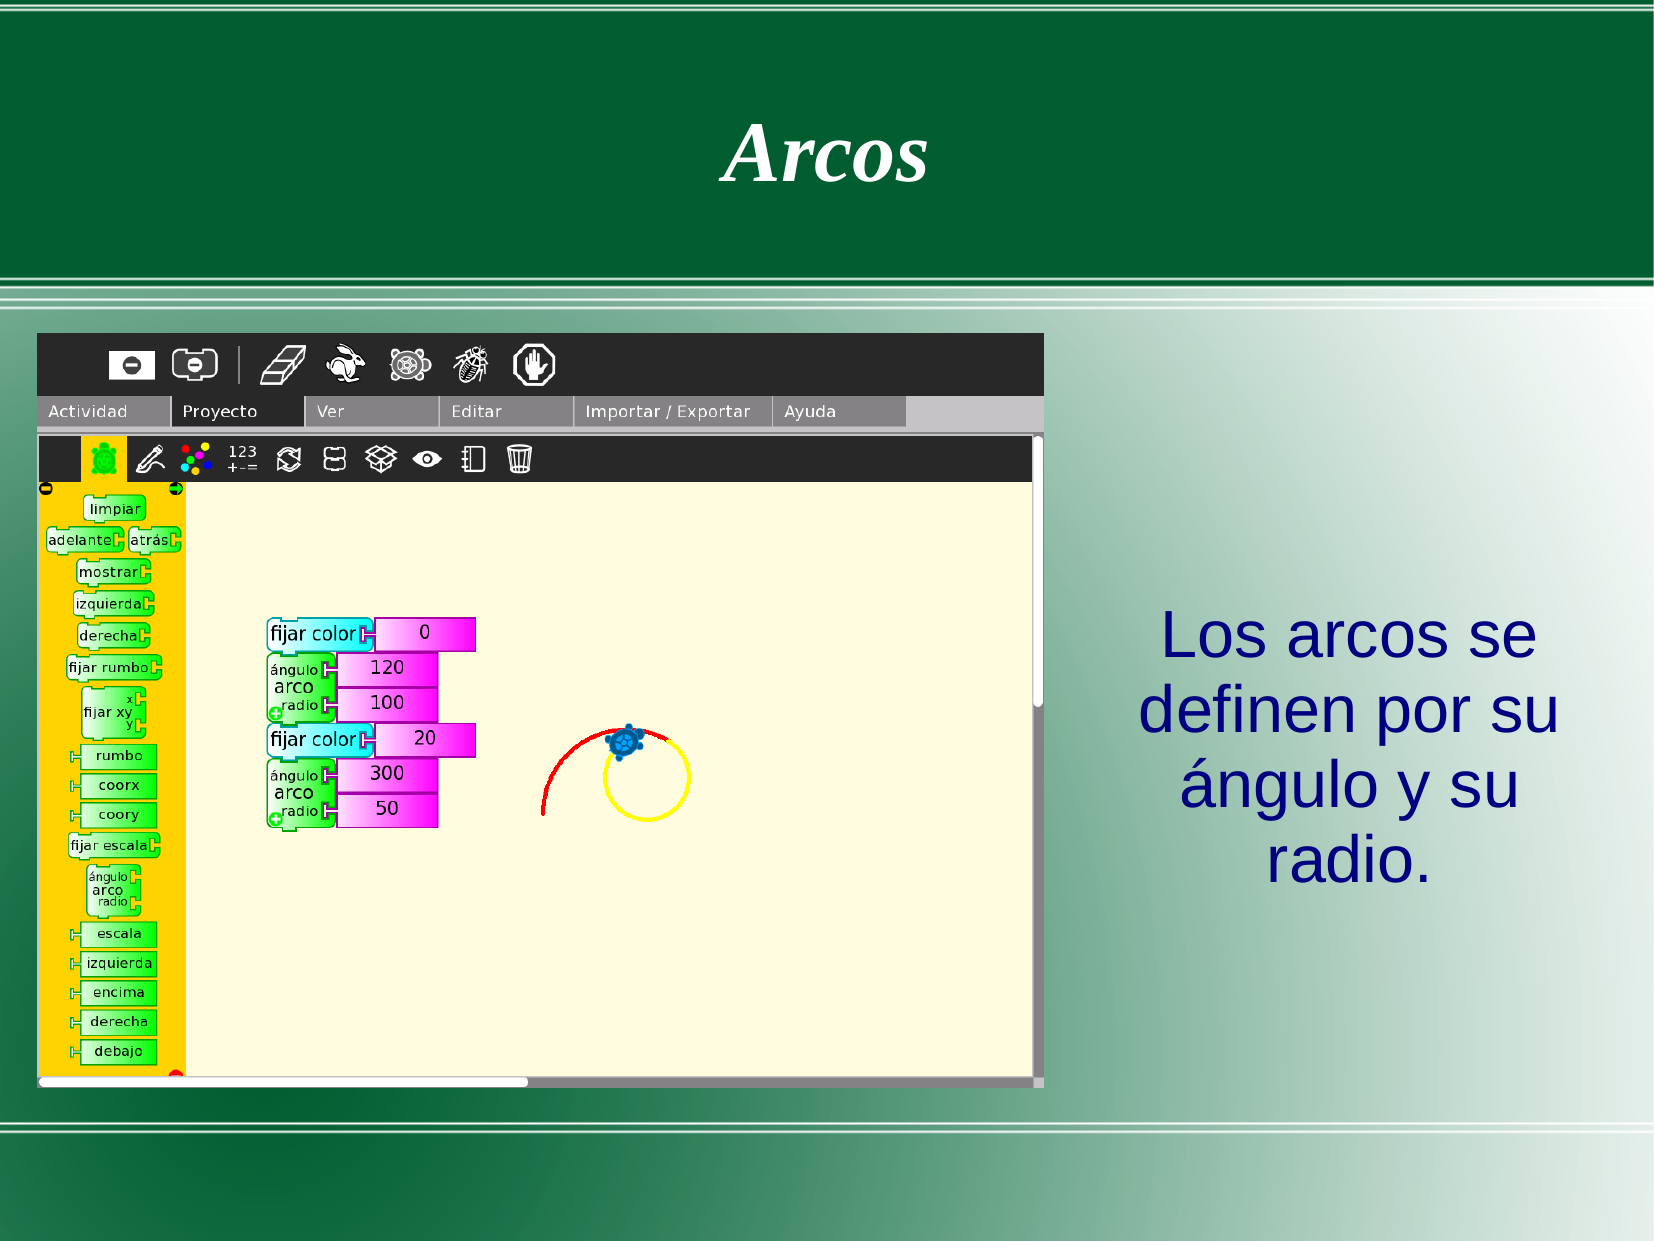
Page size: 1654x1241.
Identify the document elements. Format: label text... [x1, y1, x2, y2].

subtitle Los arcos se definen por su ángulo y su radio. [1087, 337, 1613, 1156]
picture [0, 0, 1654, 1241]
title Arcos [82, 49, 1571, 257]
